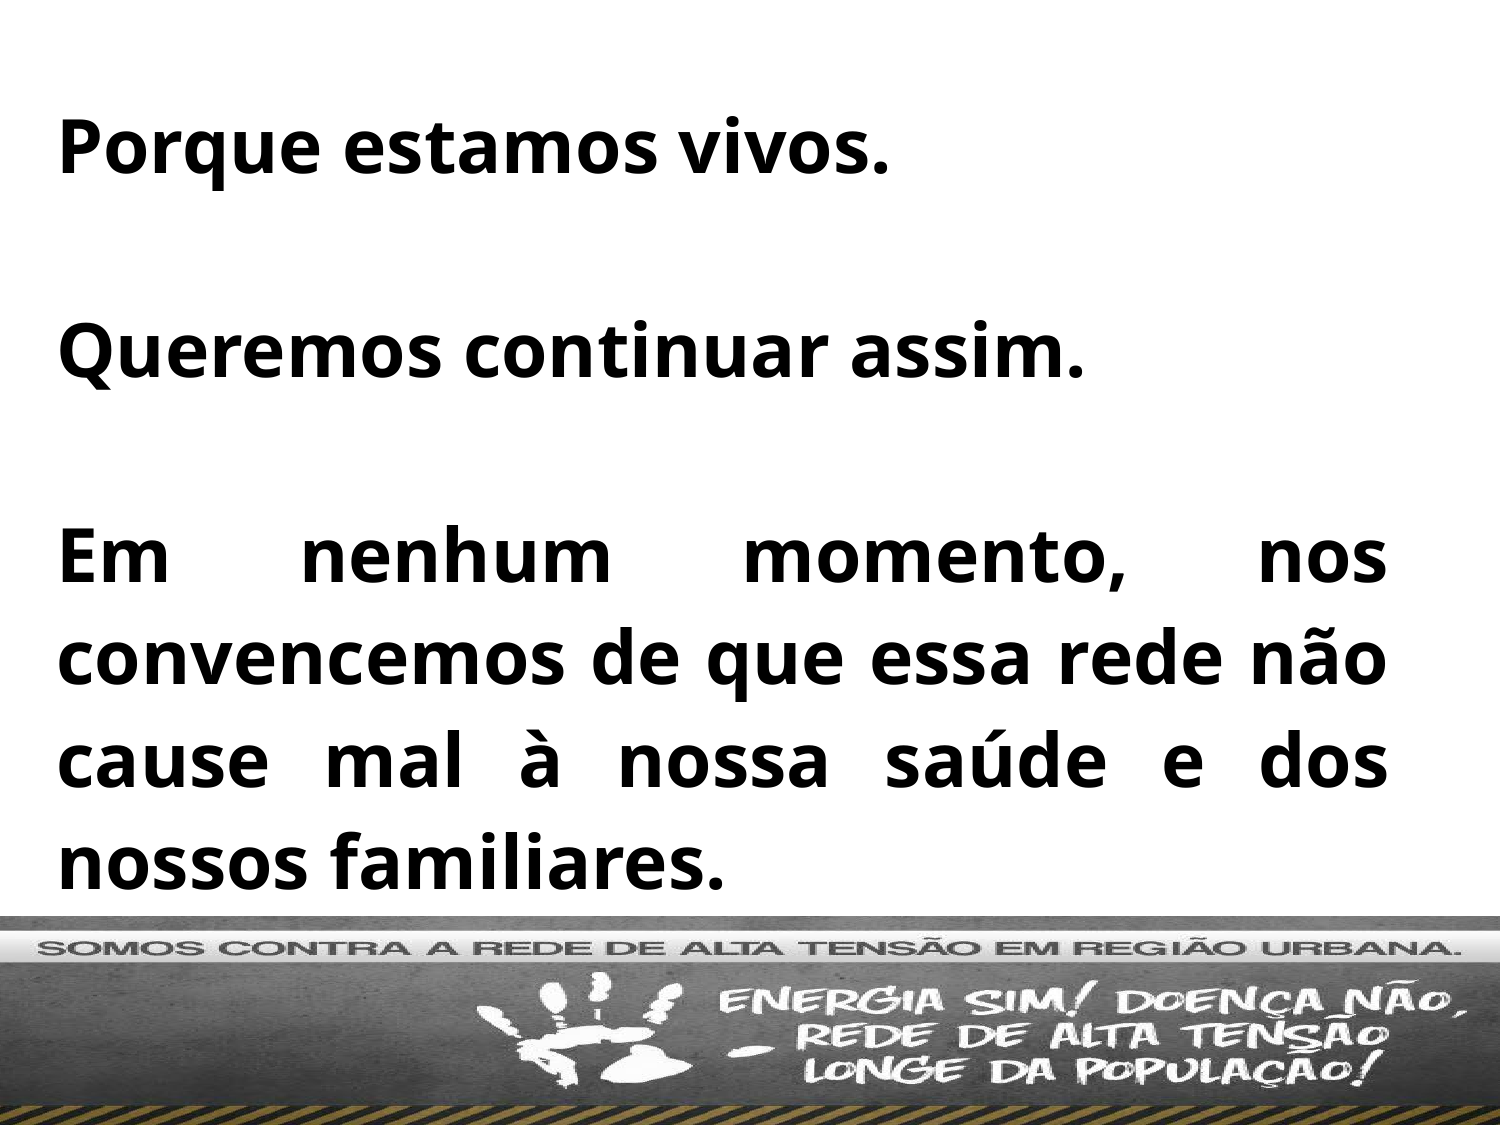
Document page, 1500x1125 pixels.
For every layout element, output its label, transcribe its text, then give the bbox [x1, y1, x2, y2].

text_box Porque estamos vivos. Queremos continuar assim. Em nenhum momento, nos convencemos de que essa rede não cause mal à nossa saúde e dos nossos familiares. [41, 78, 1459, 920]
picture [0, 916, 1500, 1125]
